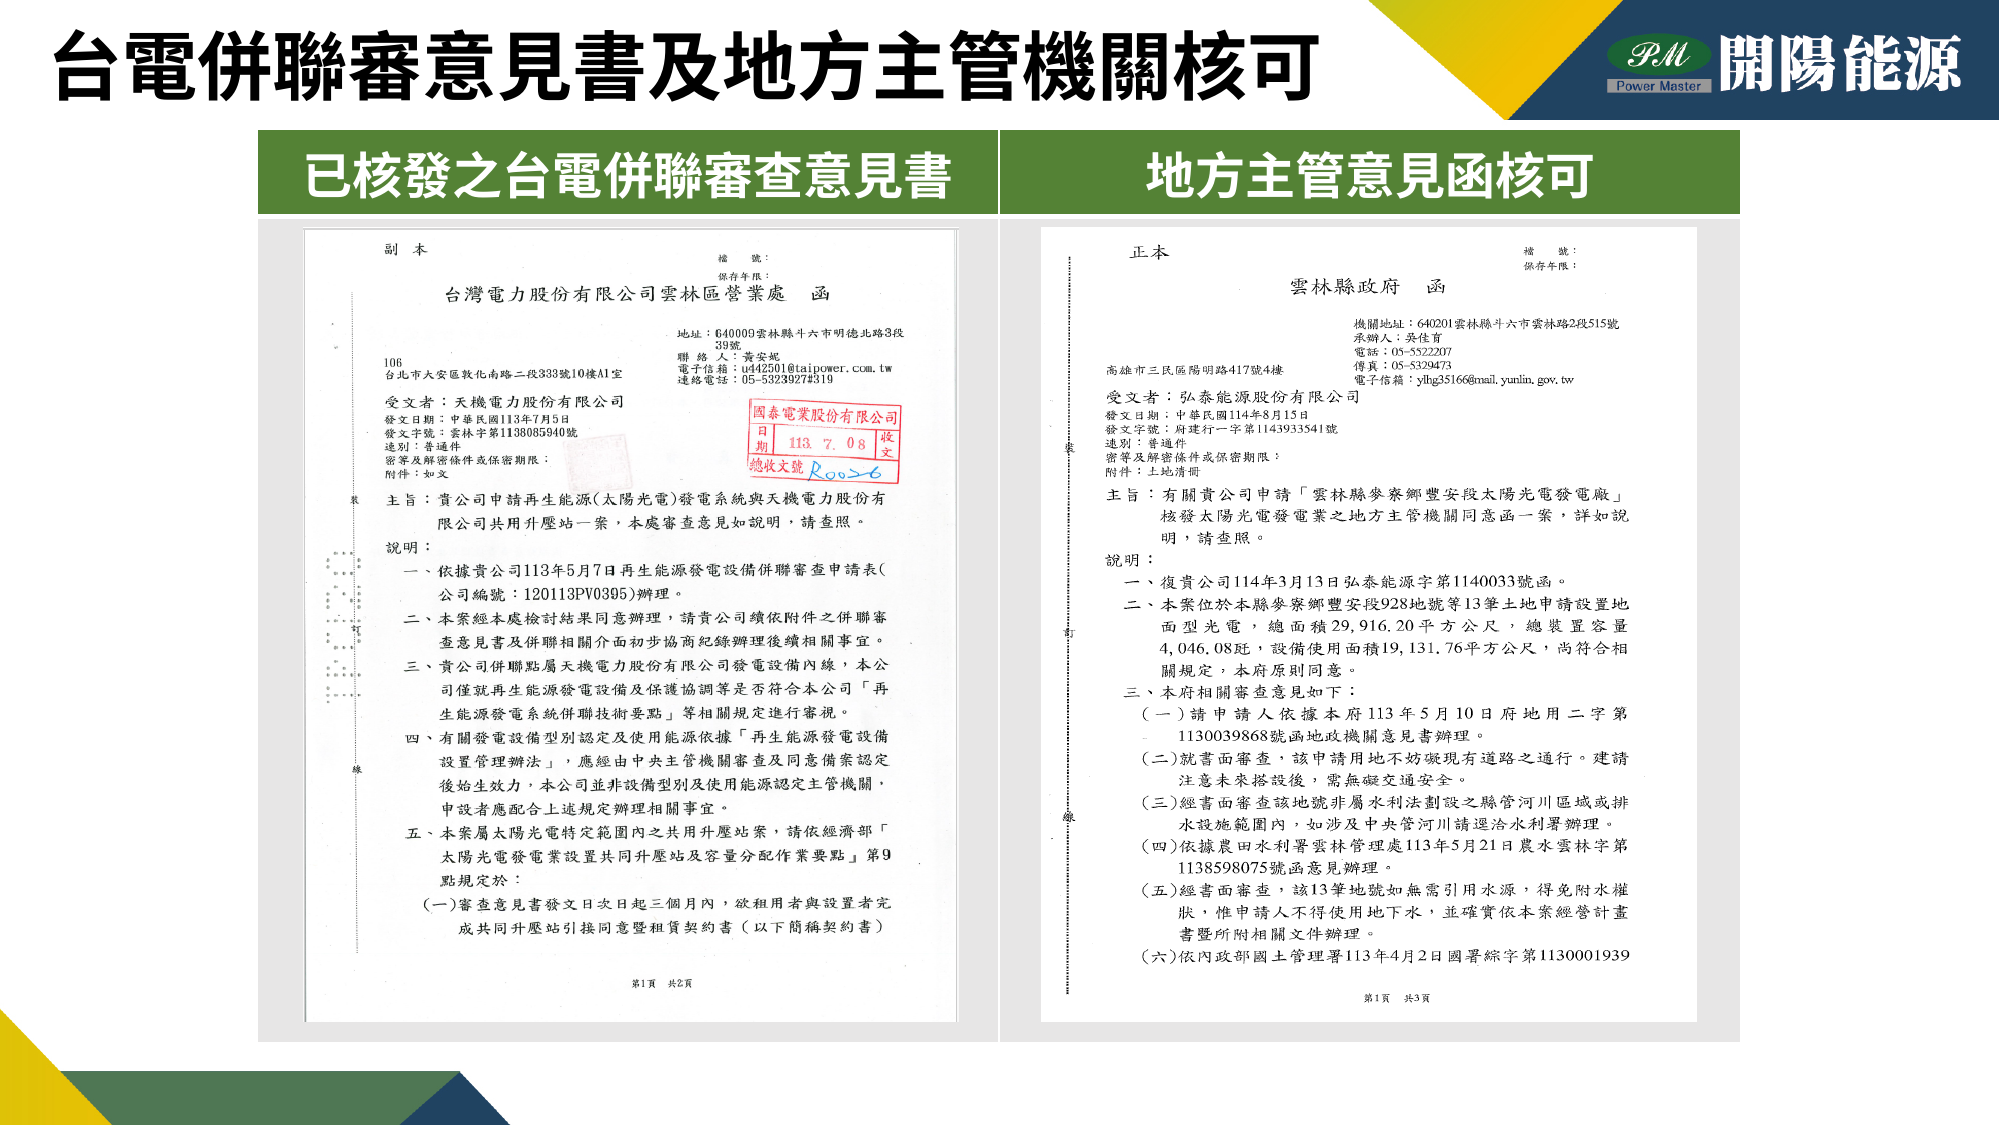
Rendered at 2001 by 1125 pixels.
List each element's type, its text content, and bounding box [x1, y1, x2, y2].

table_header 已核發之台電併聯審查意見書 [258, 130, 998, 214]
table_cell [258, 219, 998, 1042]
table_header 地方主管意見函核可 [1000, 130, 1740, 214]
table_cell [1000, 219, 1740, 1042]
text_box 台電併聯審意見書及地方主管機關核可 [0, 5, 1493, 124]
picture [0, 0, 1999, 1125]
